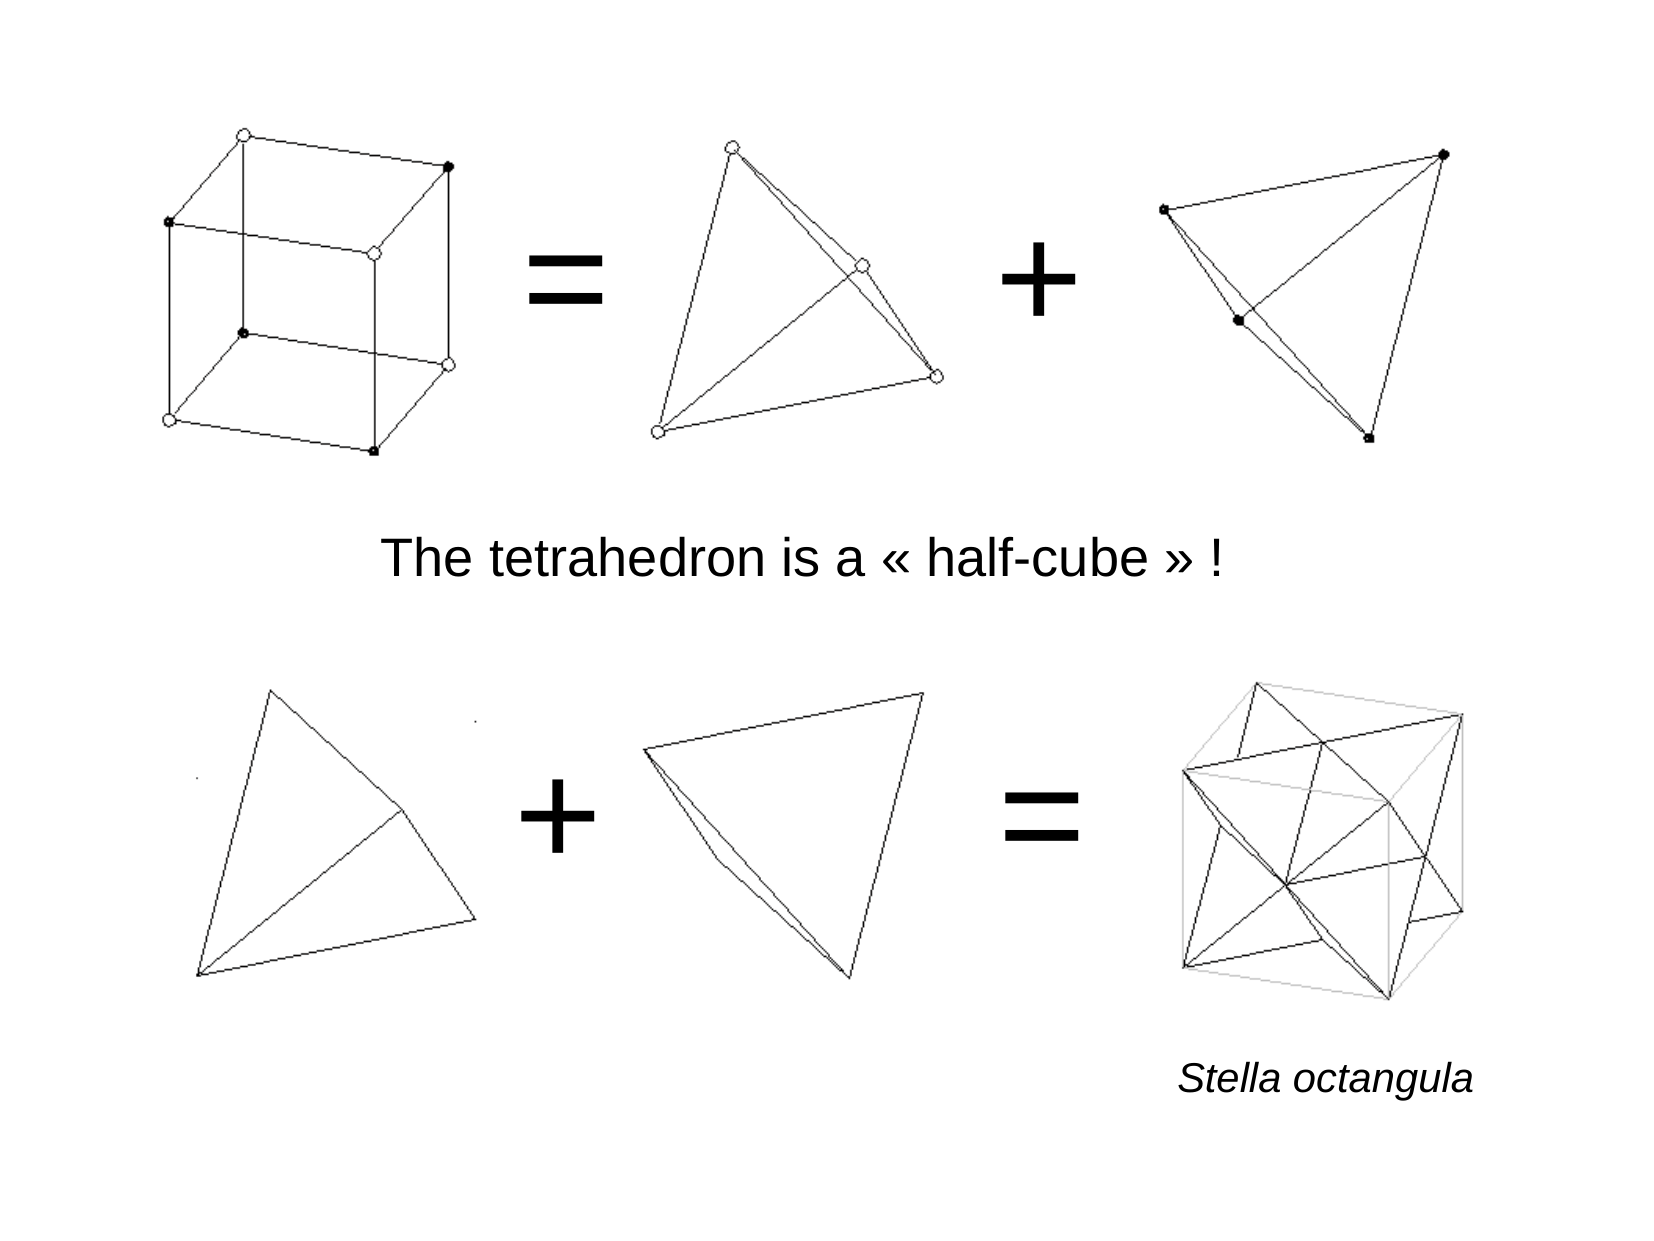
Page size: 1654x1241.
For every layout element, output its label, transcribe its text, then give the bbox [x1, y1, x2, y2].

text_box + [964, 193, 1113, 362]
text_box + [484, 730, 632, 899]
picture [637, 680, 932, 992]
picture [147, 119, 470, 467]
text_box The tetrahedron is a « half-cube » ! [100, 496, 1506, 621]
text_box Stella octangula [1151, 1018, 1500, 1137]
picture [159, 649, 489, 988]
picture [1162, 662, 1495, 1018]
text_box = [492, 193, 641, 362]
picture [631, 125, 955, 449]
picture [1147, 132, 1456, 455]
text_box = [968, 730, 1117, 899]
